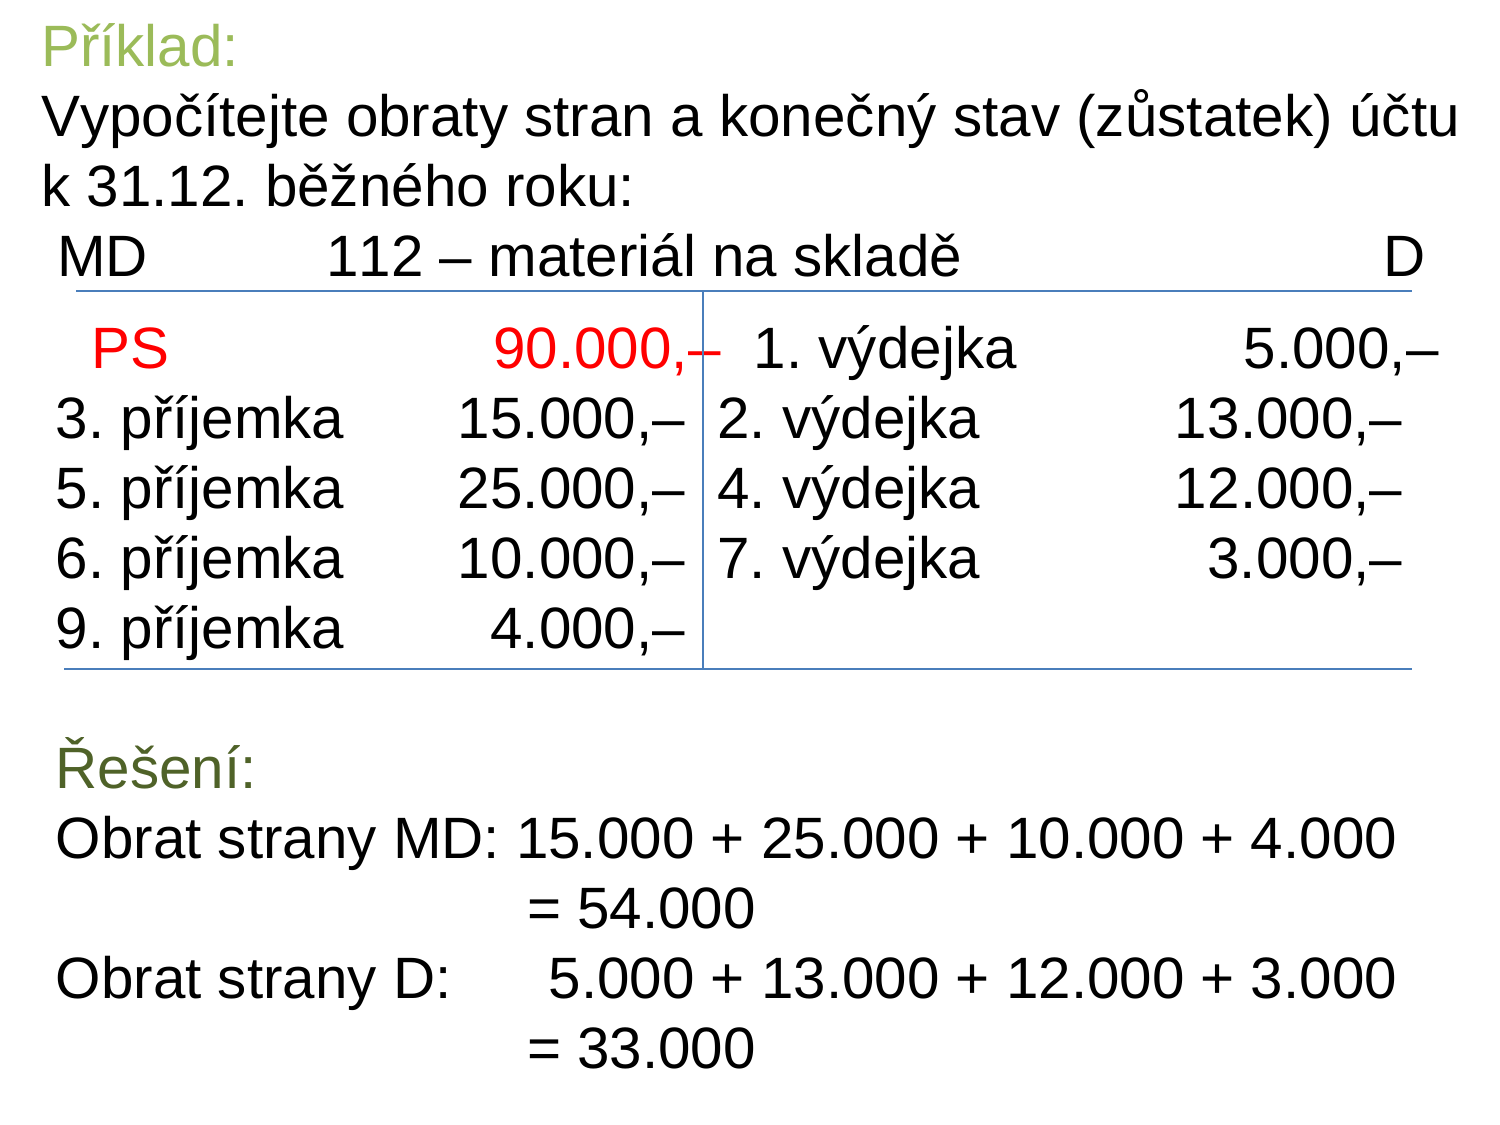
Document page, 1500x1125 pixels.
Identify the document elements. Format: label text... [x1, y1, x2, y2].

text_box PS 90.000,– 1. výdejka 5.000,– 3. příjemka 15.000,– 2. výdejka 13.000,– 5. příjemka 25.000,– 4. výdejka 12.000,– 6. příjemka 10.000,– 7. výdejka 3.000,– 9. příjemka 4.000,– Řešení: Obrat strany MD: 15.000 + 25.000 + 10.000 + 4.000 = 54.000 Obrat strany D: 5.000 + 13.000 + 12.000 + 3.000 = 33.000 [41, 302, 1459, 1088]
text_box Příklad: Vypočítejte obraty stran a konečný stav (zůstatek) účtu k 31.12. běžného roku: MD 112 – materiál na skladě D [0, 0, 1495, 1066]
